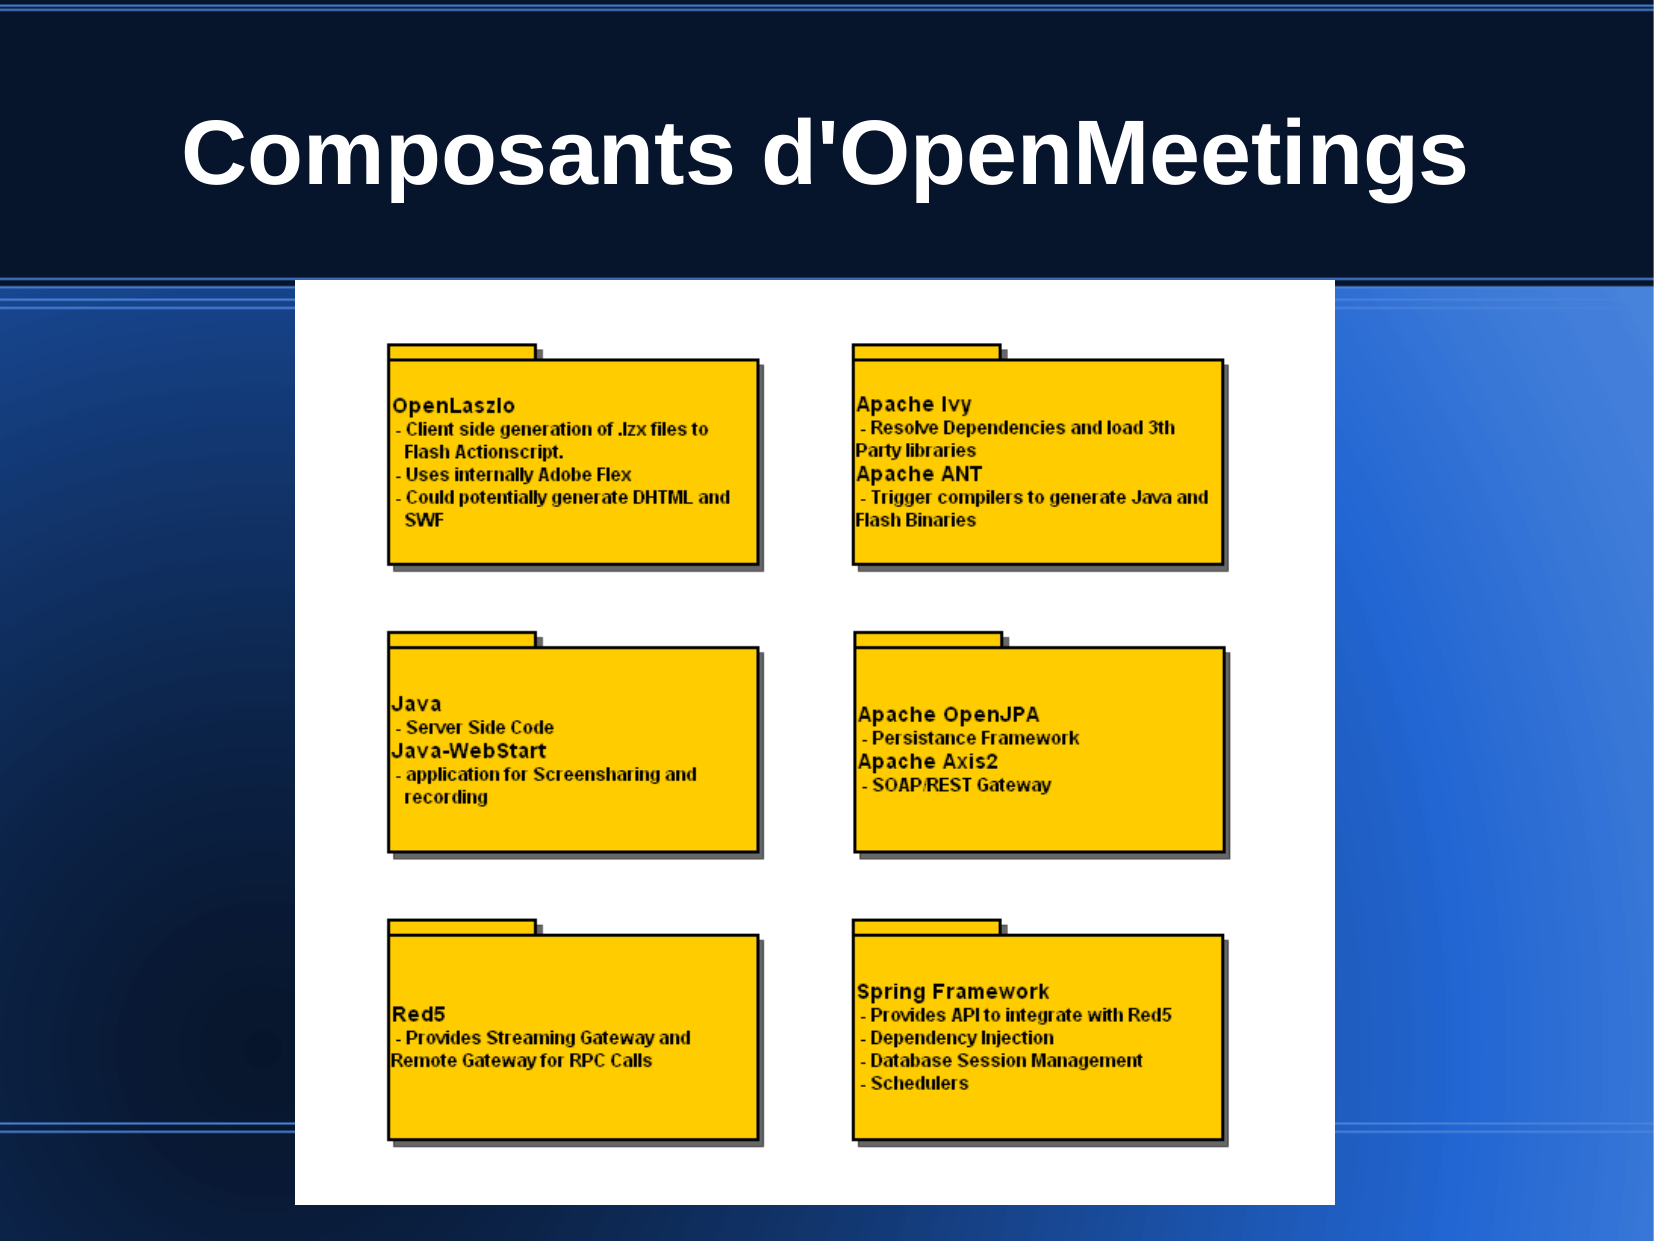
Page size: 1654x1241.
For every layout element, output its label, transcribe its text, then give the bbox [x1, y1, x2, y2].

title Composants d'OpenMeetings [82, 49, 1571, 257]
picture [0, 0, 1654, 1241]
